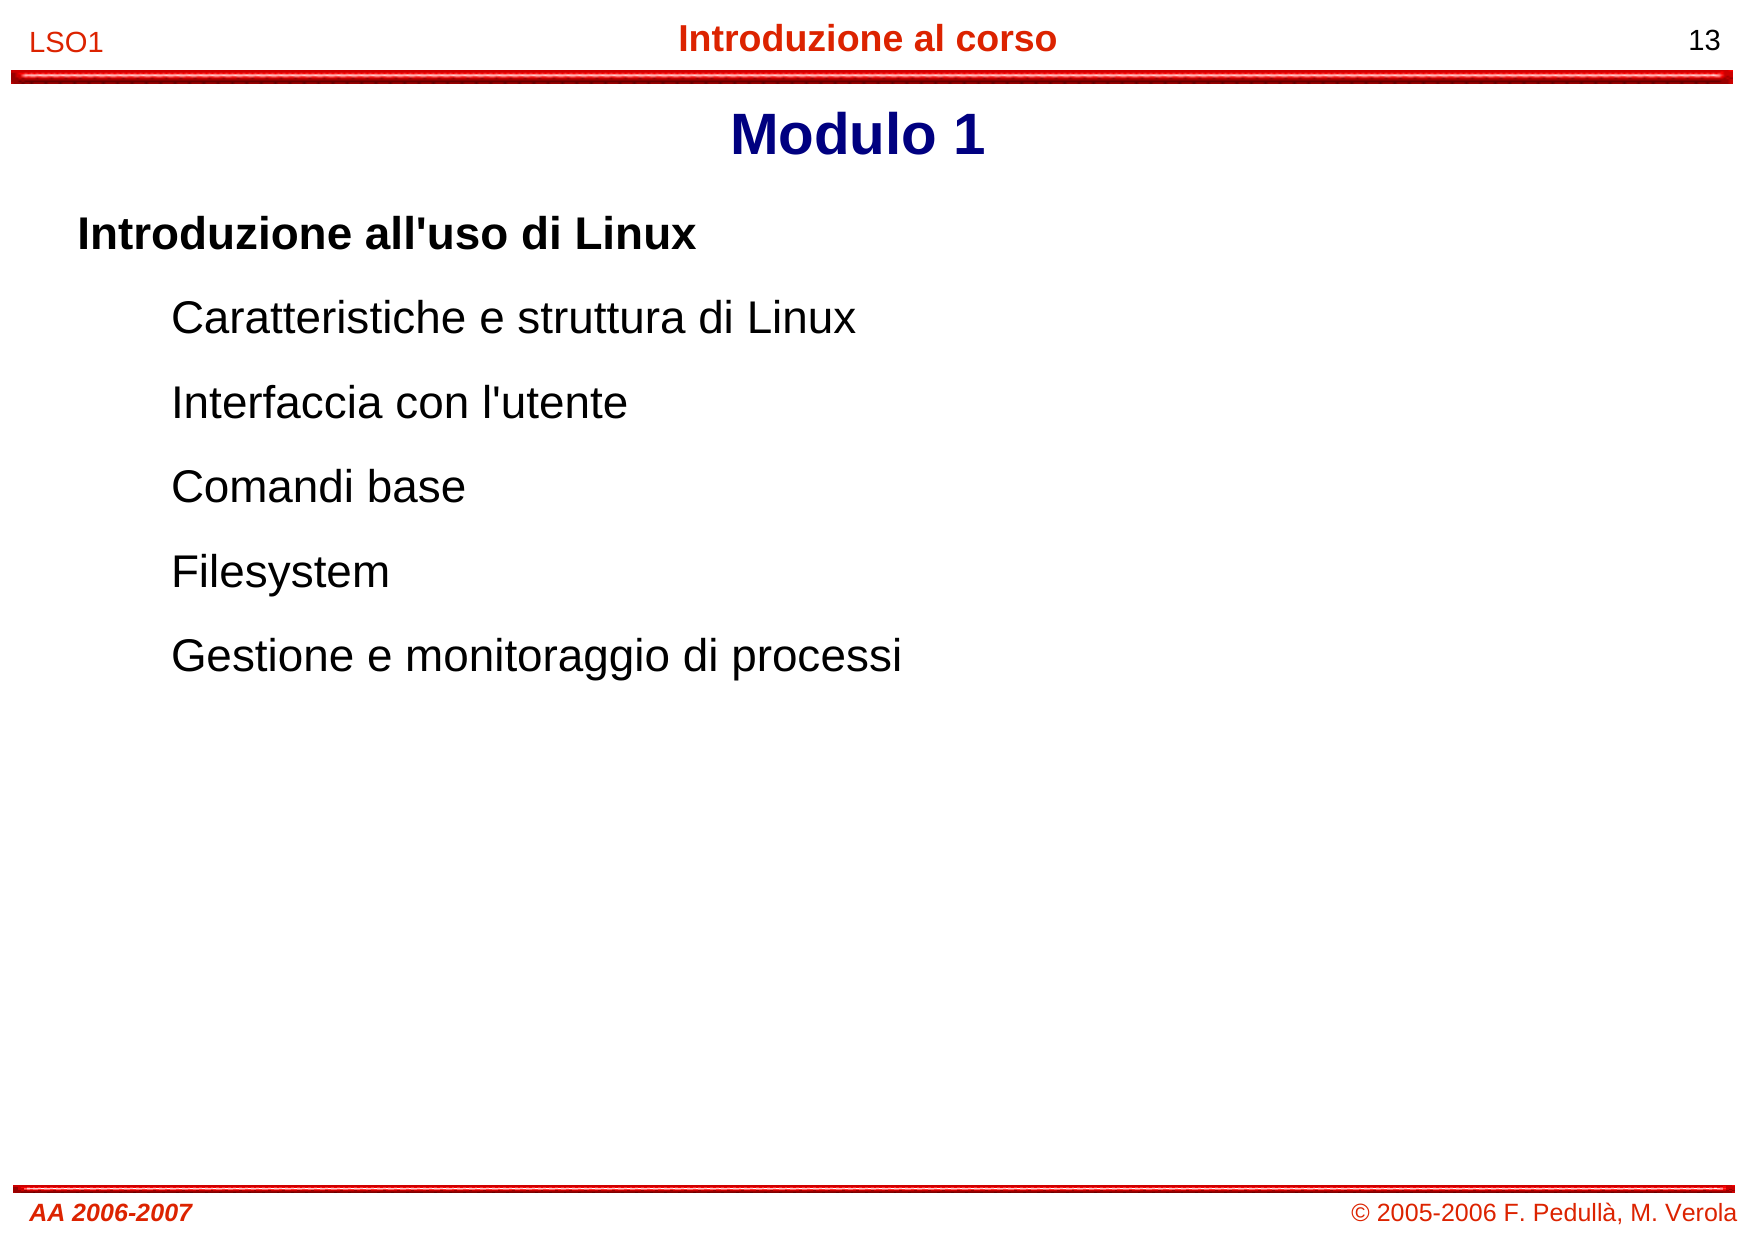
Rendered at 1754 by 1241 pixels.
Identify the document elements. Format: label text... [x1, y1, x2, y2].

text_box Modulo 1 [386, 98, 1330, 187]
picture [13, 1185, 1735, 1193]
picture [11, 70, 1733, 84]
list Introduzione all'uso di Linux Caratteristiche e struttura di Linux Interfaccia con l'utente Comandi base Filesystem Gestione e monitoraggio di processi [77, 204, 1669, 682]
